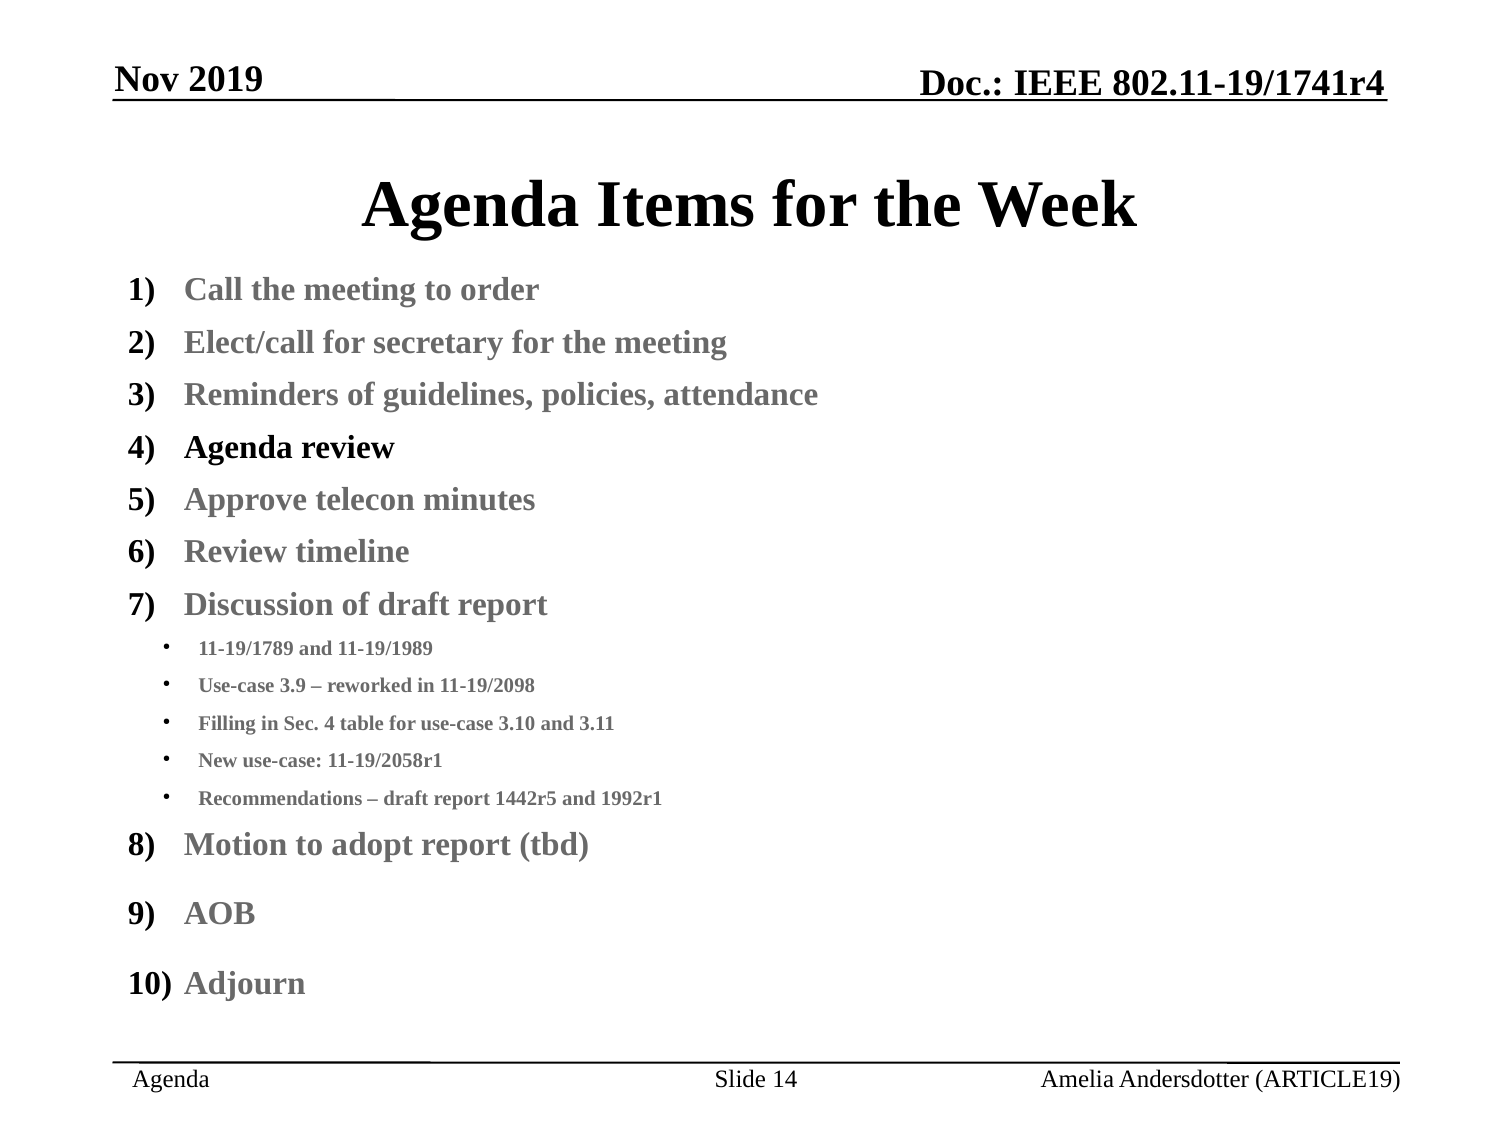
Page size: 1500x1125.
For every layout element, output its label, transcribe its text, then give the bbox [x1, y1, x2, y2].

text_box Amelia Andersdotter (ARTICLE19) [878, 1062, 1401, 1092]
text_box Slide <number> [712, 1062, 799, 1122]
text_box Nov 2019 [114, 54, 422, 99]
text_box Agenda Items for the Week [112, 112, 1387, 287]
text_box Call the meeting to order Elect/call for secretary for the meeting Reminders of guidelines, policies, attendance Agenda review Approve telecon minutes Review timeline Discussion of draft report 11-19/1789 and 11-19/1989 Use-case 3.9 – reworked in 11-19/2098 Filling in Sec. 4 table for use-case 3.10 and 3.11 New use-case: 11-19/2058r1 Recommendations – draft report 1442r5 and 1992r1 Motion to adopt report (tbd) AOB Adjourn [112, 287, 1387, 1040]
